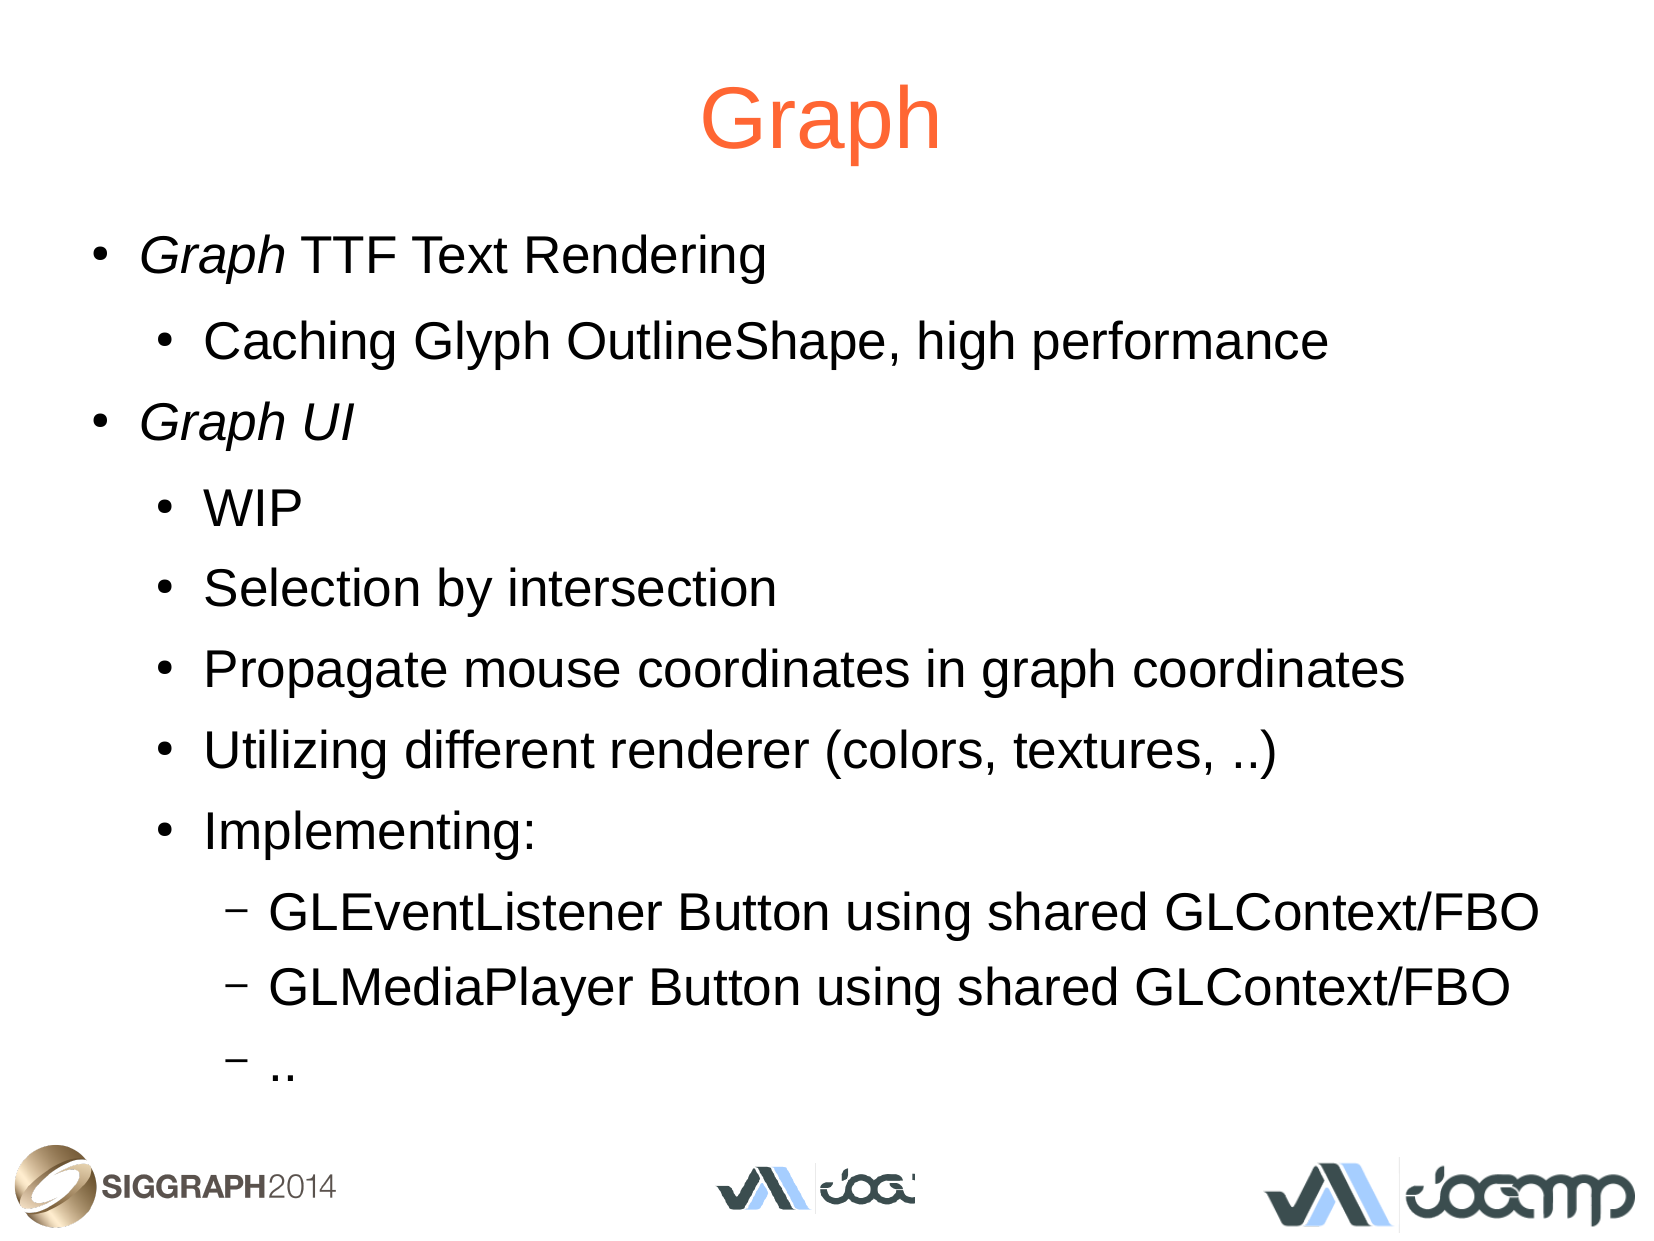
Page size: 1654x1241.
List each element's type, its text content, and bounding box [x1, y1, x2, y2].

picture [714, 1163, 916, 1214]
picture [7, 1133, 343, 1239]
title Graph [68, 49, 1576, 188]
list Graph TTF Text Rendering Caching Glyph OutlineShape, high performance Graph UI WIP Selection by intersection Propagate mouse coordinates in graph coordinates Utilizing different renderer (colors, textures, ..) Implementing: GLEventListener Button using shared GLContext/FBO GLMediaPlayer Button using shared GLContext/FBO .. [75, 225, 1571, 1109]
picture [1262, 1157, 1635, 1233]
